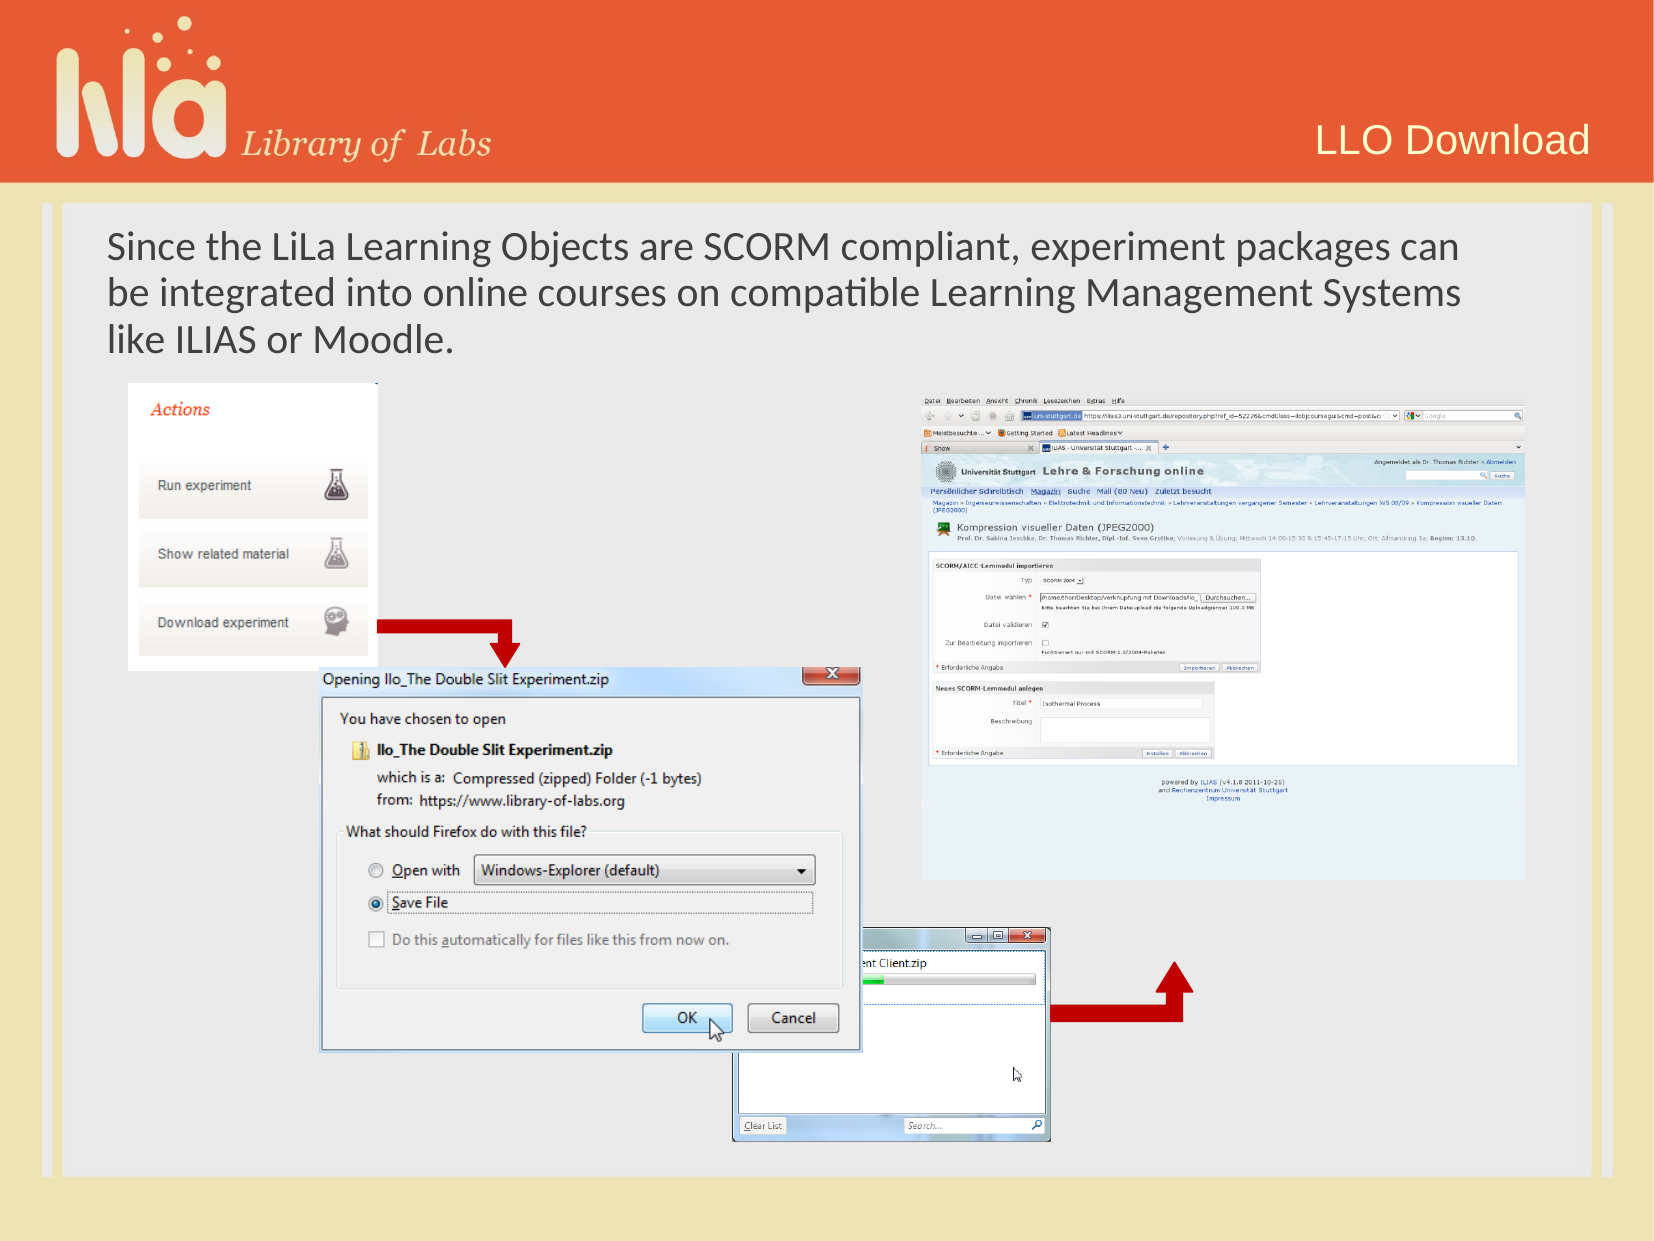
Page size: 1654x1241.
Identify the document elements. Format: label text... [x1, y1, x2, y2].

text_box [377, 620, 520, 668]
list LLO Download [744, 112, 1592, 172]
picture [0, 0, 1654, 1241]
list Since the LiLa Learning Objects are SCORM compliant, experiment packages can be integrated into online courses on compatible Learning Management Systems like ILIAS or Moodle. [106, 218, 1501, 384]
text_box [1051, 962, 1193, 1022]
